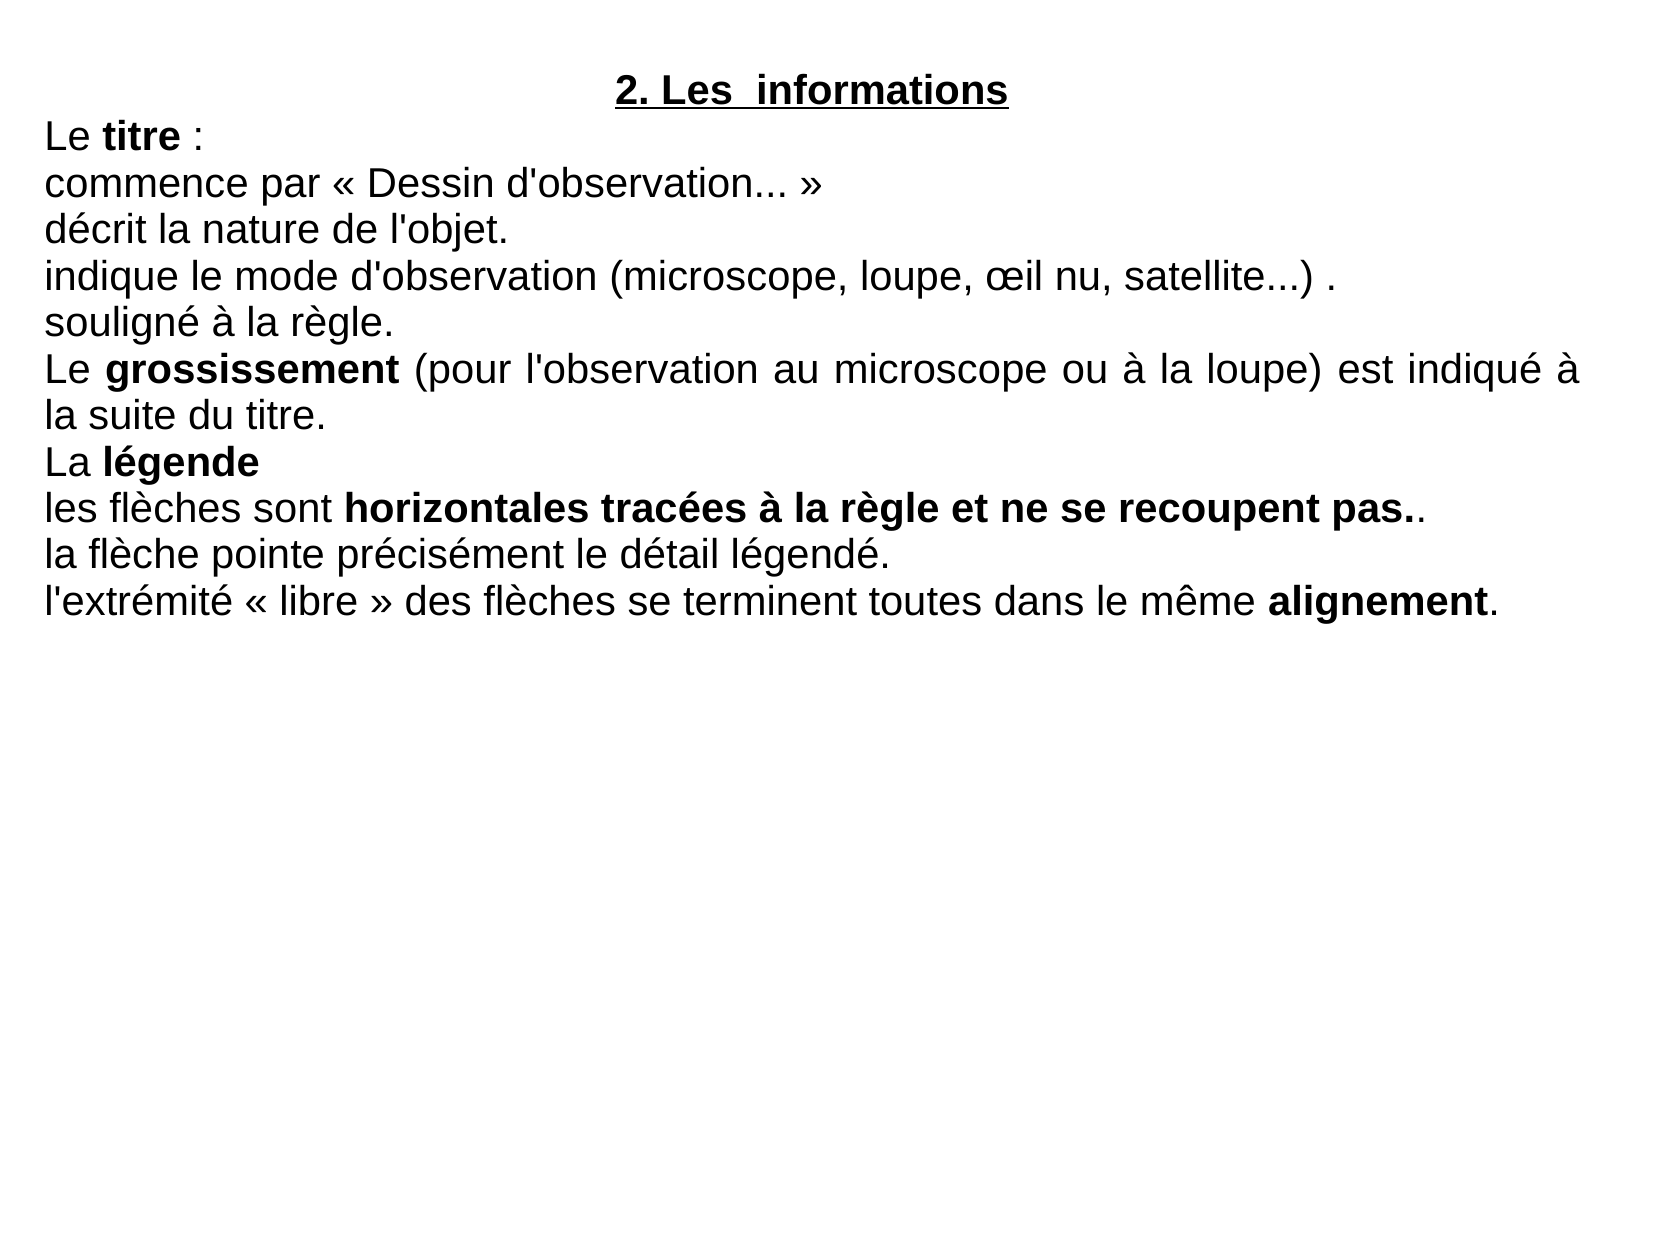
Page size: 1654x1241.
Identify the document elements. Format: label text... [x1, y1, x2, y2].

text_box 2. Les informations Le titre : commence par « Dessin d'observation... » décrit la nature de l'objet. indique le mode d'observation (microscope, loupe, œil nu, satellite...) . souligné à la règle. Le grossissement (pour l'observation au microscope ou à la loupe) est indiqué à la suite du titre. La légende les flèches sont horizontales tracées à la règle et ne se recoupent pas.. la flèche pointe précisément le détail légendé. l'extrémité « libre » des flèches se terminent toutes dans le même alignement. [29, 59, 1595, 886]
